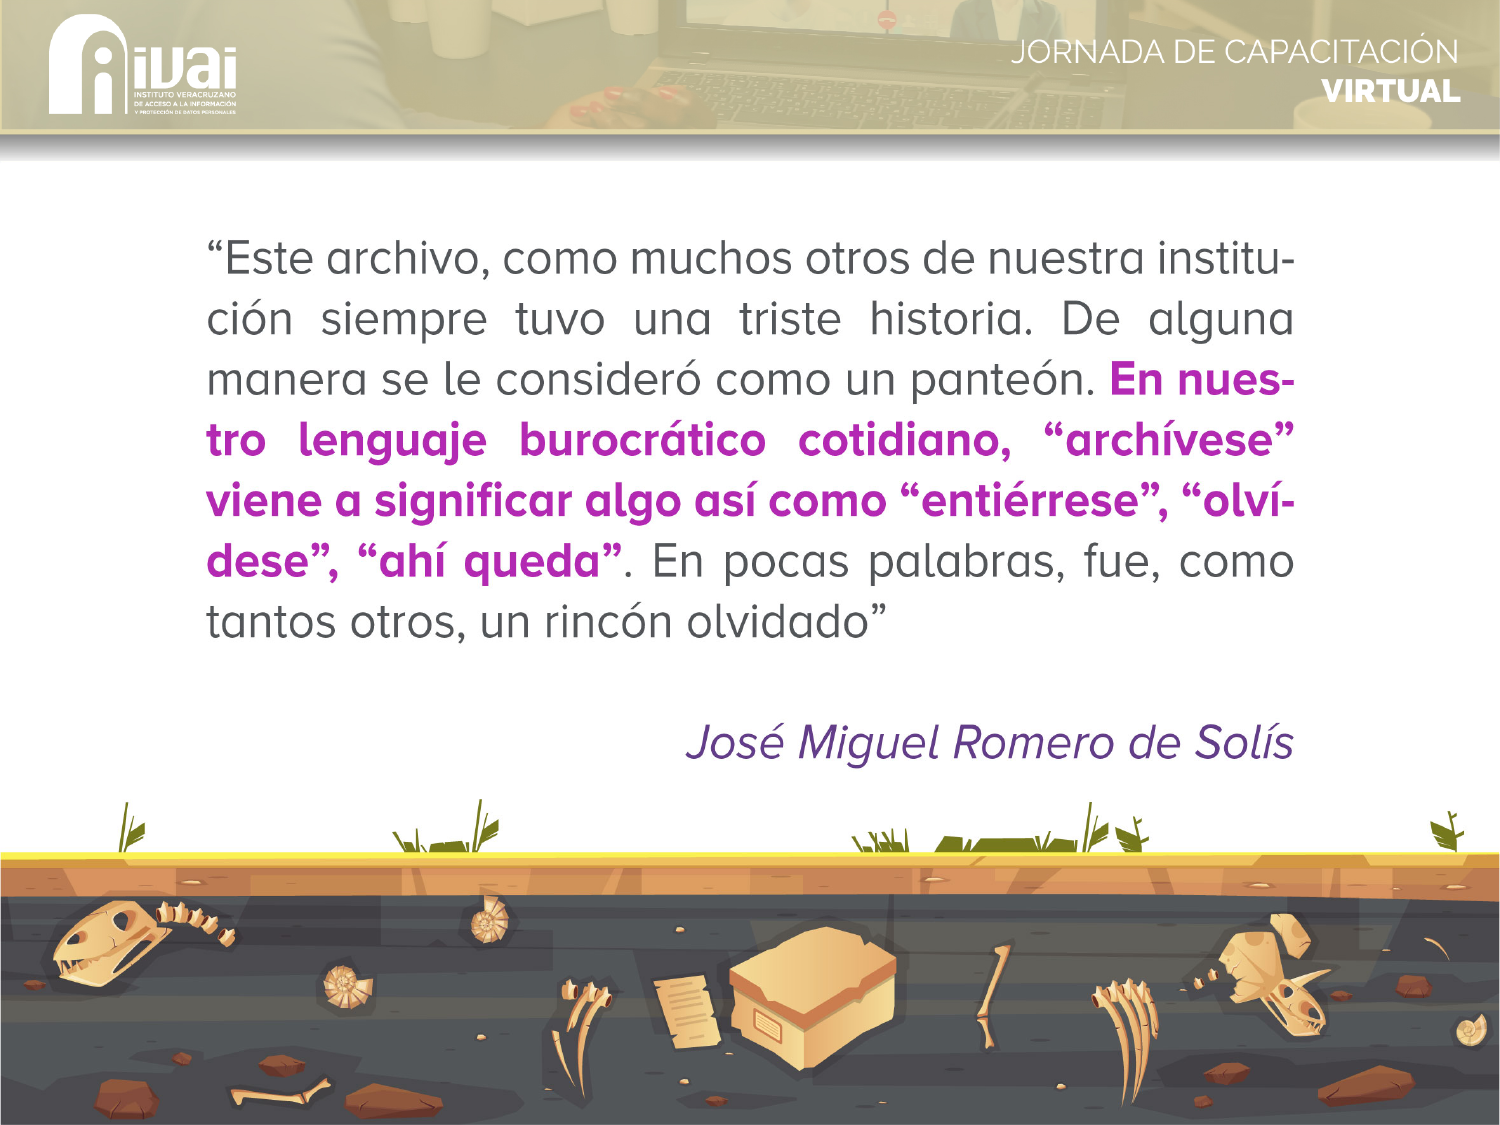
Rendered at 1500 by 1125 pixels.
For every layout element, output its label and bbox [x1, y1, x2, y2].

picture [0, 161, 1500, 1125]
